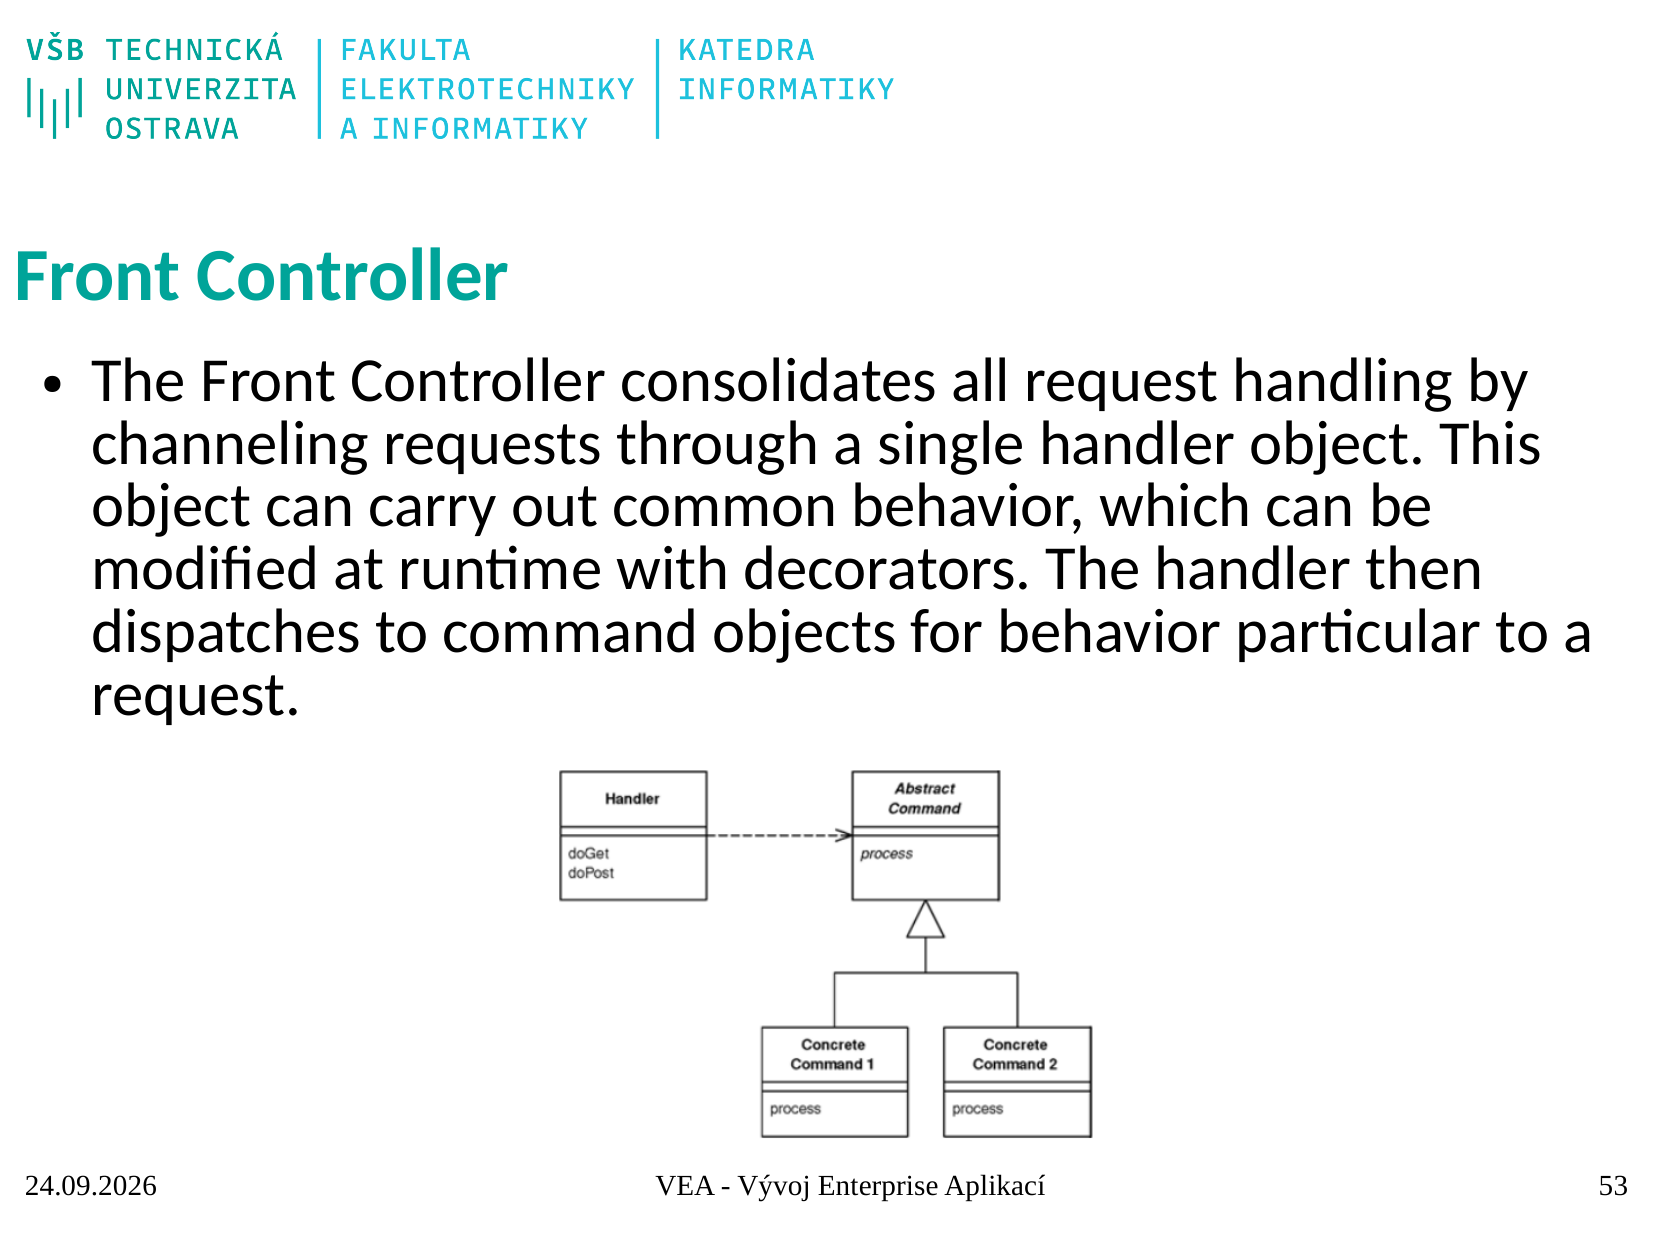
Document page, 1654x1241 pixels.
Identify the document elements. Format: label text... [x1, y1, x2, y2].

picture [557, 767, 1096, 1146]
picture [26, 31, 894, 139]
title Front Controller [14, 165, 1619, 319]
list The Front Controller consolidates all request handling by channeling requests through a single handler object. This object can carry out common behavior, which can be modified at runtime with decorators. The handler then dispatches to command objects for behavior particular to a request. [24, 354, 1629, 732]
